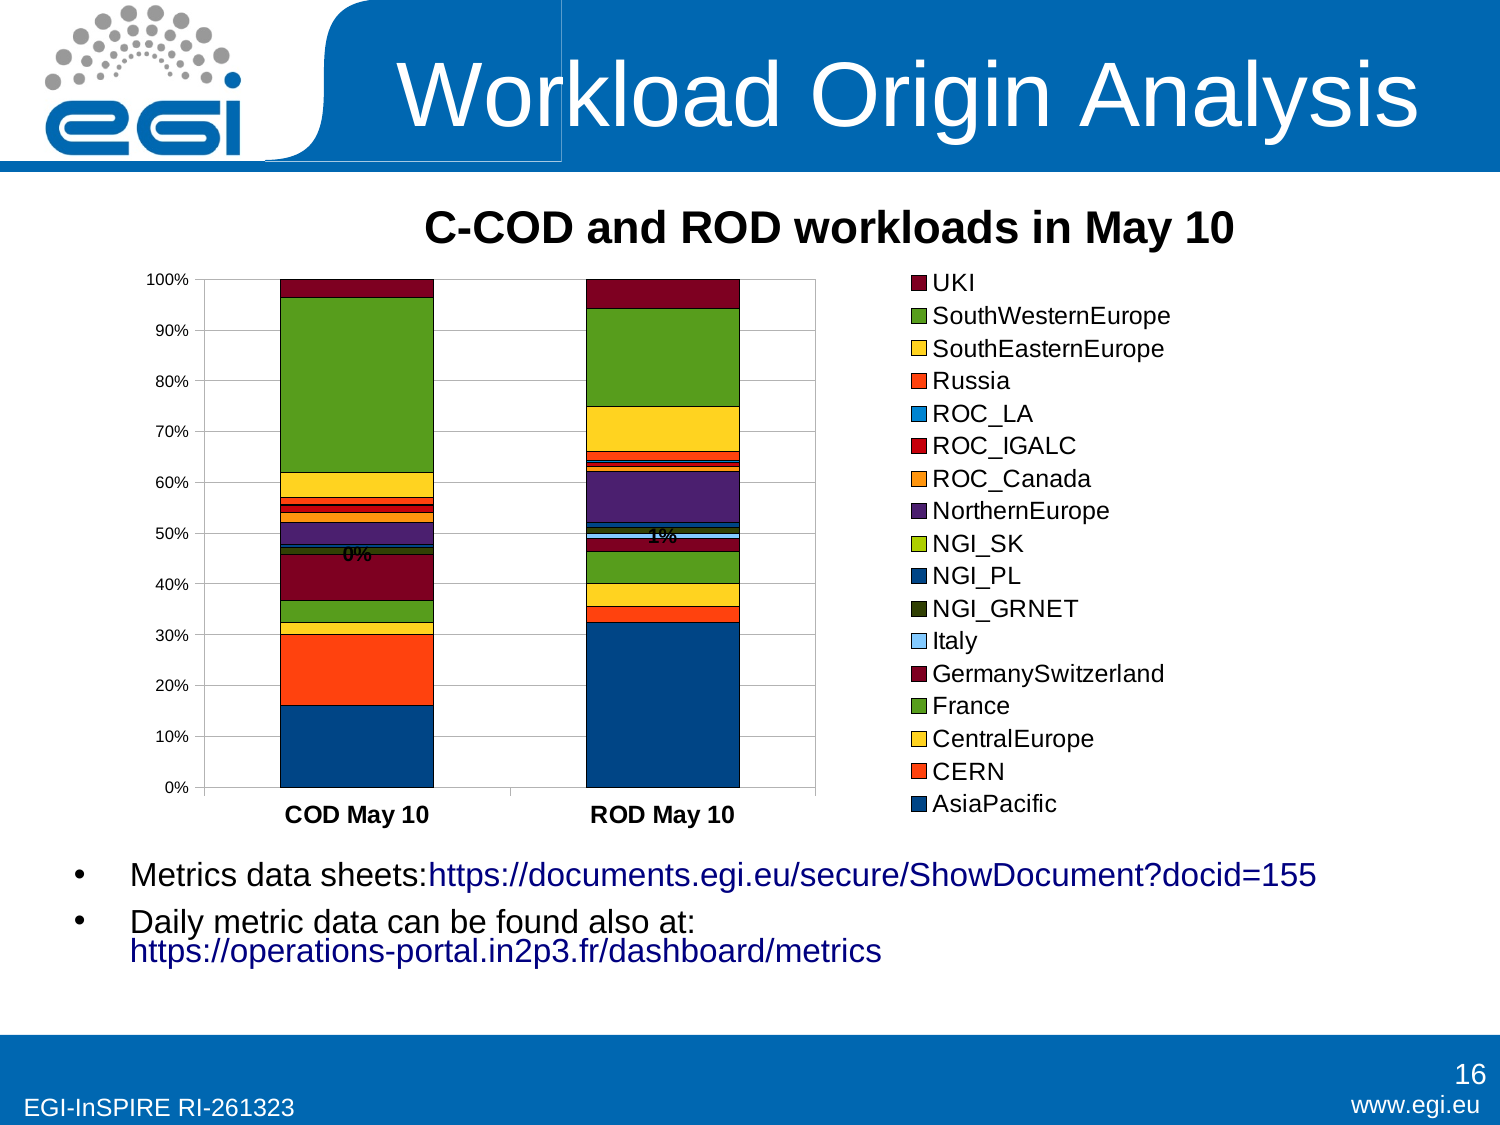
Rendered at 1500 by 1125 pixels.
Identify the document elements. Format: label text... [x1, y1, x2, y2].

chart [118, 174, 1371, 857]
picture [0, 0, 265, 161]
list Metrics data sheets:https://documents.egi.eu/secure/ShowDocument?docid=155 Daily metric data can be found also at:https://operations-portal.in2p3.fr/dashboard/metrics [59, 856, 1426, 1035]
title Workload Origin Analysis [348, 0, 1471, 216]
